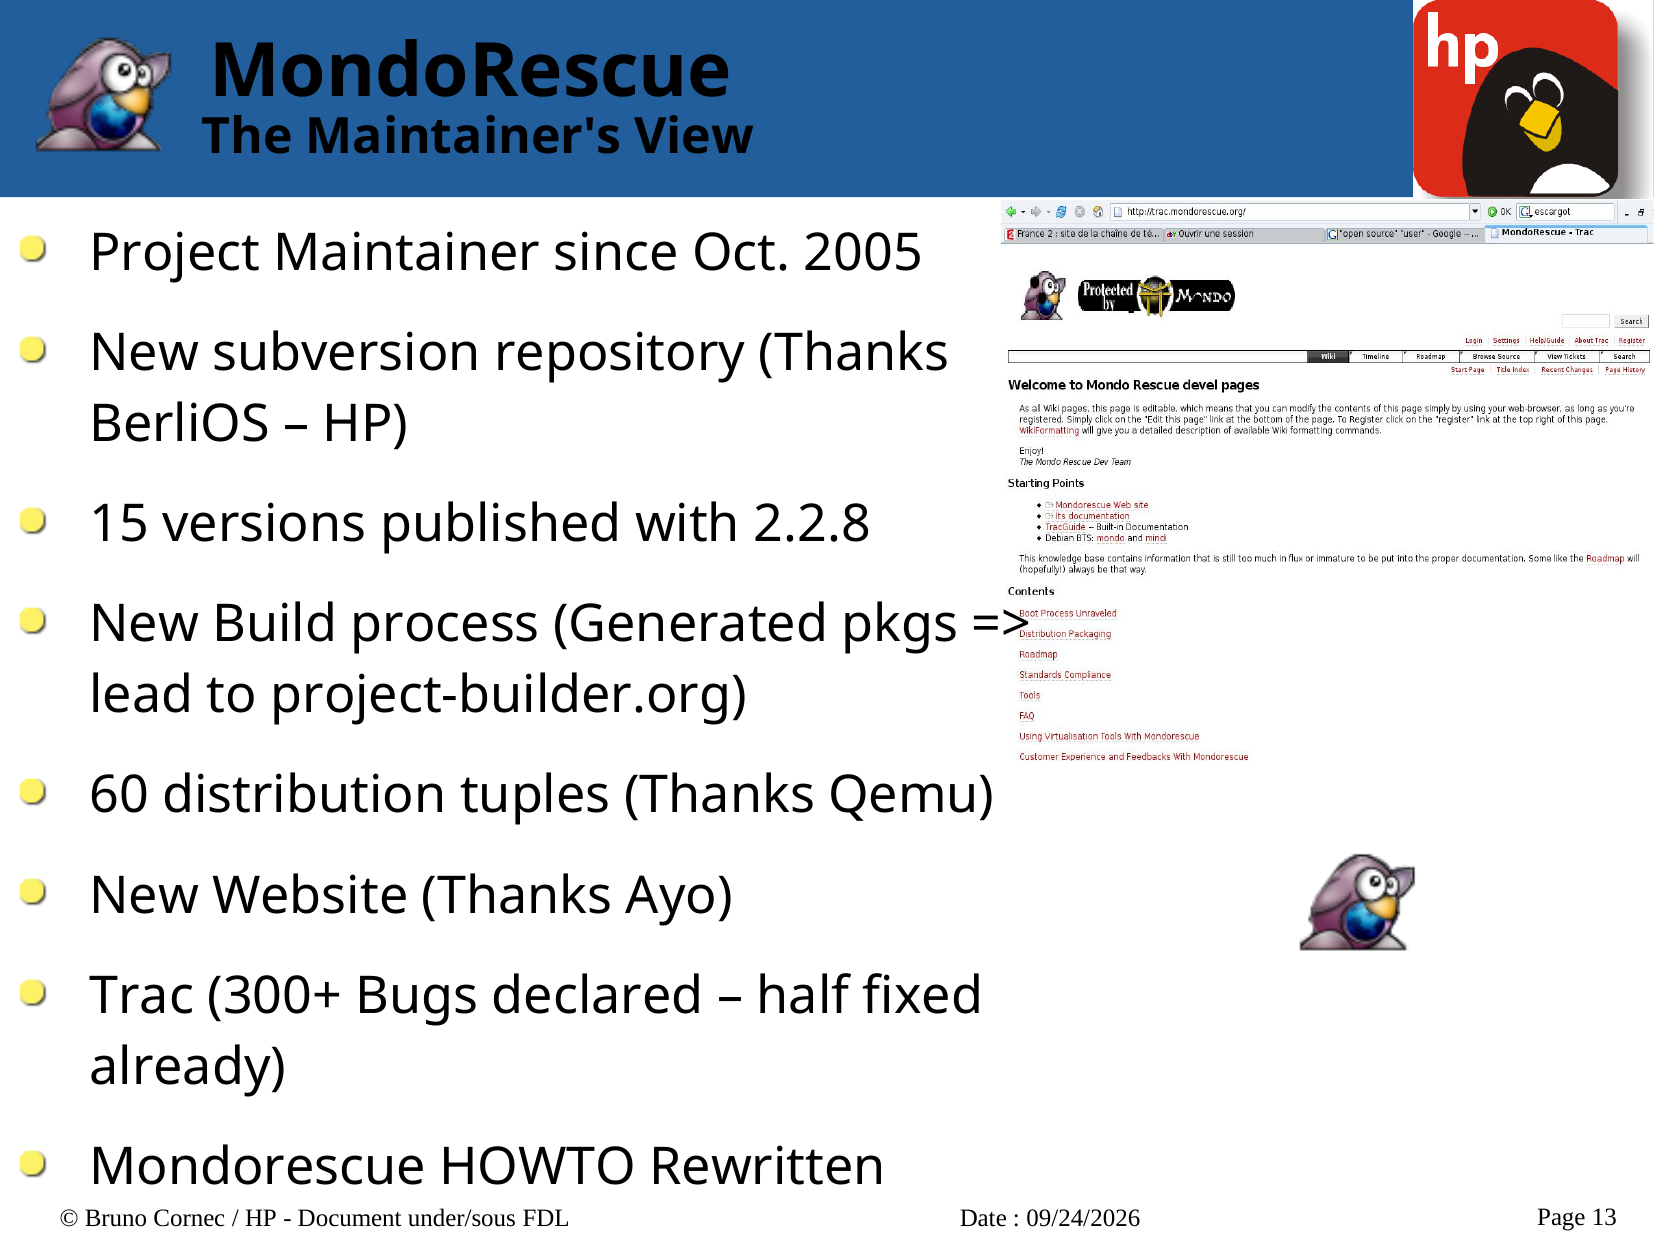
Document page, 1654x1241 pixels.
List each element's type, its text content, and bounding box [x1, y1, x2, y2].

title The Maintainer's View [201, 32, 1191, 241]
picture [1269, 821, 1449, 991]
picture [1049, 0, 1654, 761]
picture [0, 0, 211, 199]
list Project Maintainer since Oct. 2005 New subversion repository (Thanks BerliOS – HP) 15 versions published with 2.2.8 New Build process (Generated pkgs => lead to project-builder.org) 60 distribution tuples (Thanks Qemu) New Website (Thanks Ayo) Trac (300+ Bugs declared – half fixed already) Mondorescue HOWTO Rewritten Mailing List activity [6, 214, 1049, 1177]
